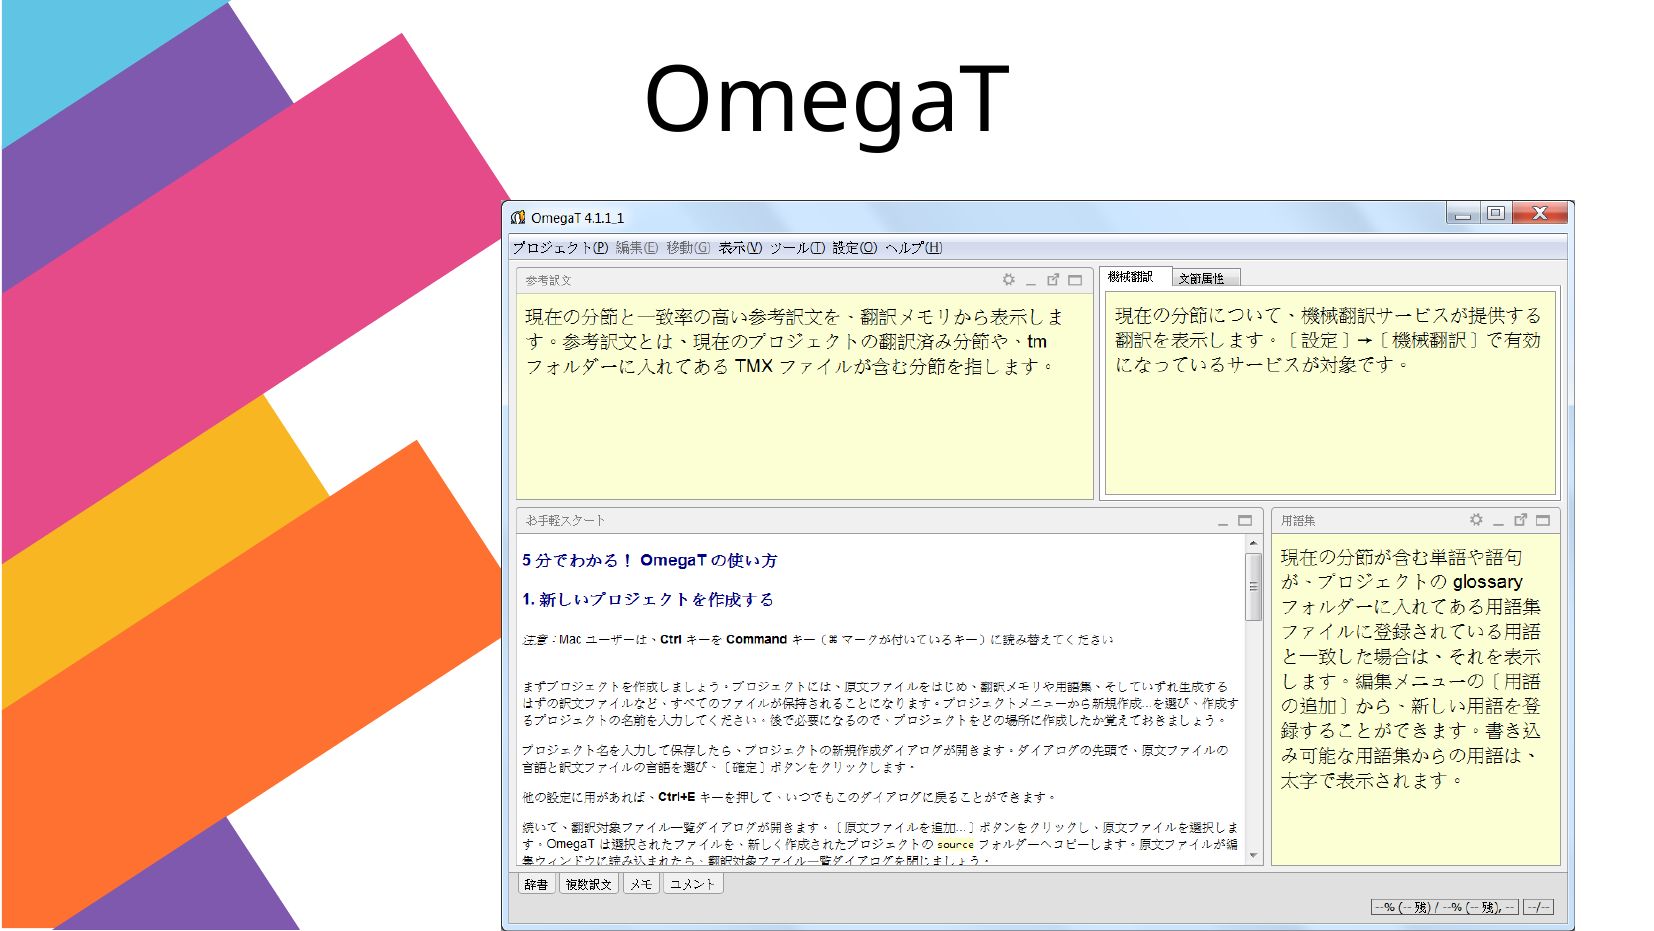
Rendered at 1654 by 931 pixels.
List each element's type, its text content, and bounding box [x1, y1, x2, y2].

title OmegaT [29, 33, 1625, 159]
picture [501, 200, 1575, 931]
